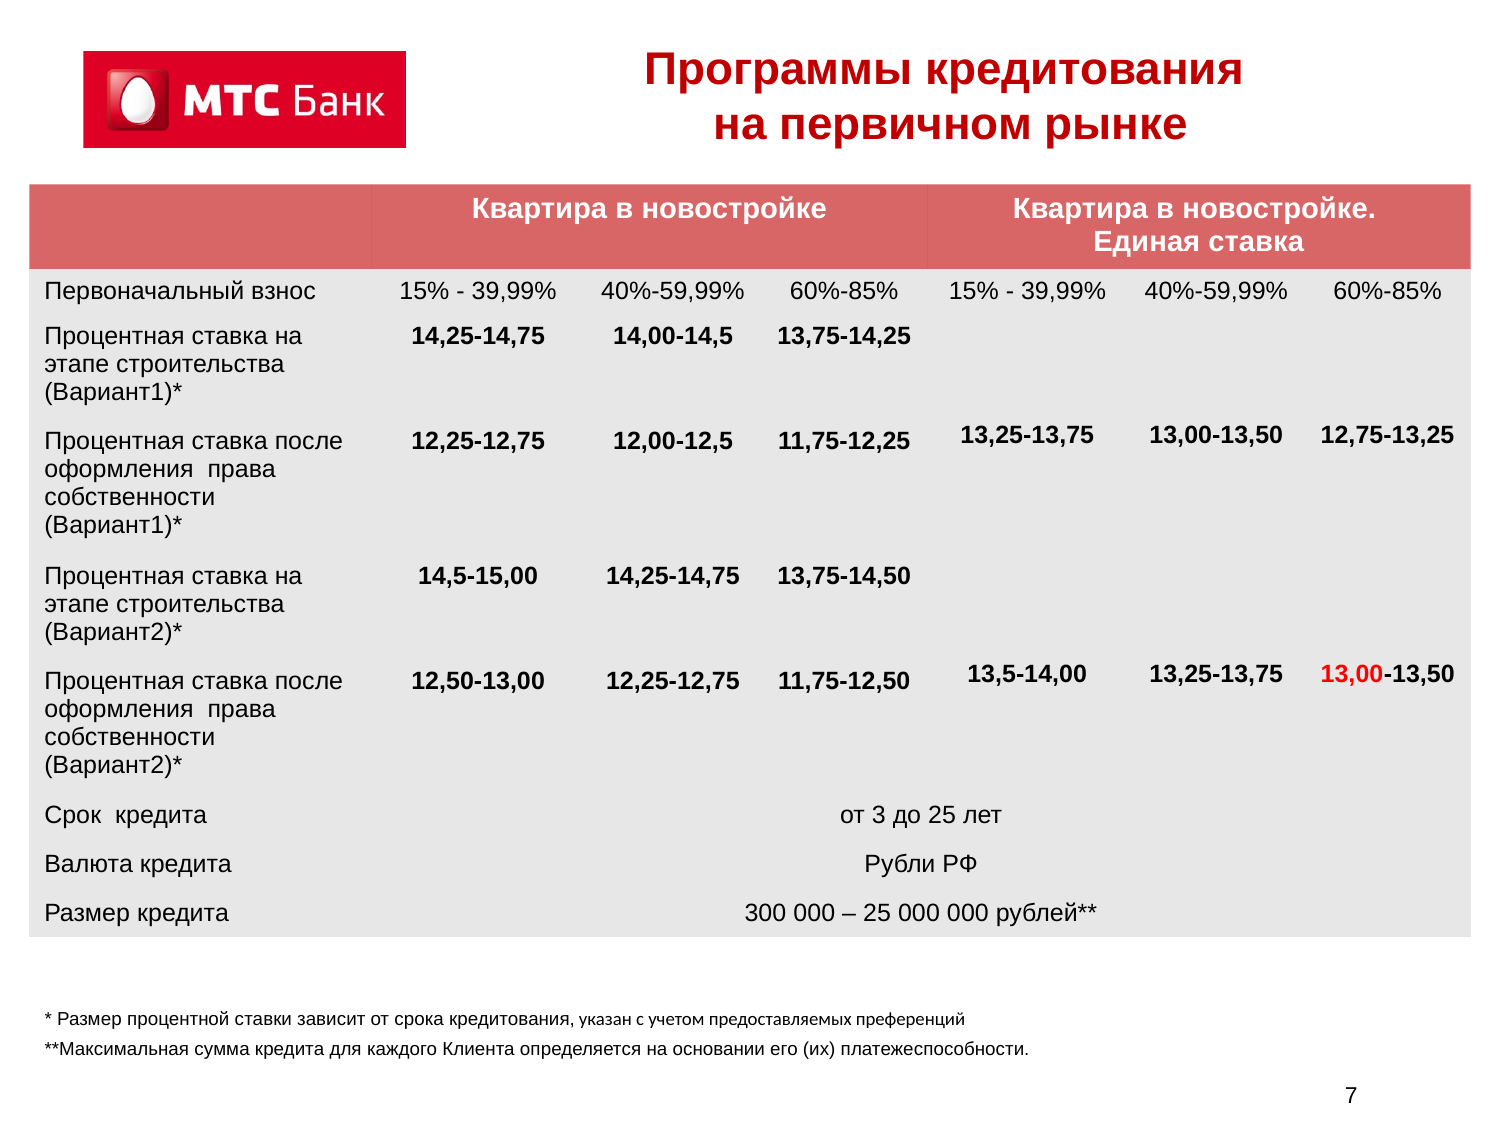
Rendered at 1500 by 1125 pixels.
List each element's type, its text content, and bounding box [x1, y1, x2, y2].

table_header Квартира в новостройке. Единая ставка [927, 184, 1471, 269]
table_cell 60%-85% [1305, 269, 1471, 314]
table_cell 13,00-13,50 [1305, 554, 1471, 793]
table_cell 12,50-13,00 [372, 659, 585, 793]
table_cell 300 000 – 25 000 000 рублей** [372, 892, 1471, 937]
picture [0, 0, 1500, 1125]
table_cell Процентная ставка на этапе строительства (Вариант2)* [29, 554, 372, 659]
table_header [29, 184, 372, 269]
table_cell 11,75-12,50 [762, 659, 927, 793]
table_cell 13,75-14,50 [762, 554, 927, 659]
table_cell 14,25-14,75 [372, 314, 585, 419]
table_cell Валюта кредита [29, 842, 372, 892]
table_cell 12,75-13,25 [1305, 314, 1471, 554]
table_cell 15% - 39,99% [927, 269, 1128, 314]
table_cell 15% - 39,99% [372, 269, 585, 314]
table_cell Процентная ставка после оформления права собственности (Вариант1)* [29, 419, 372, 554]
table_cell от 3 до 25 лет [372, 793, 1471, 842]
table_cell 14,5-15,00 [372, 554, 585, 659]
list Программы кредитования на первичном рынке [419, 30, 1483, 161]
text_box * Размер процентной ставки зависит от срока кредитования, указан с учетом предоставляемых преференций **Максимальная сумма кредита для каждого Клиента определяется на основании его (их) платежеспособности. [29, 999, 1471, 1094]
table_cell 11,75-12,25 [762, 419, 927, 554]
table_cell Рубли РФ [372, 842, 1471, 892]
table_cell Первоначальный взнос [29, 269, 372, 314]
table_cell 12,25-12,75 [585, 659, 762, 793]
table_cell 12,00-12,5 [585, 419, 762, 554]
table_cell Процентная ставка на этапе строительства (Вариант1)* [29, 314, 372, 419]
table_cell 14,00-14,5 [585, 314, 762, 419]
table_cell Срок кредита [29, 793, 372, 842]
table_cell 60%-85% [762, 269, 927, 314]
table_cell 14,25-14,75 [585, 554, 762, 659]
table_cell 13,00-13,50 [1128, 314, 1305, 554]
table_cell 12,25-12,75 [372, 419, 585, 554]
table_header Квартира в новостройке [372, 184, 927, 269]
table_cell 13,25-13,75 [1128, 554, 1305, 793]
table_cell 13,5-14,00 [927, 554, 1128, 793]
table_cell 40%-59,99% [585, 269, 762, 314]
table_cell Размер кредита [29, 892, 372, 937]
table_cell 13,25-13,75 [927, 314, 1128, 554]
table_cell Процентная ставка после оформления права собственности (Вариант2)* [29, 659, 372, 793]
table_cell 40%-59,99% [1128, 269, 1305, 314]
table_cell 13,75-14,25 [762, 314, 927, 419]
